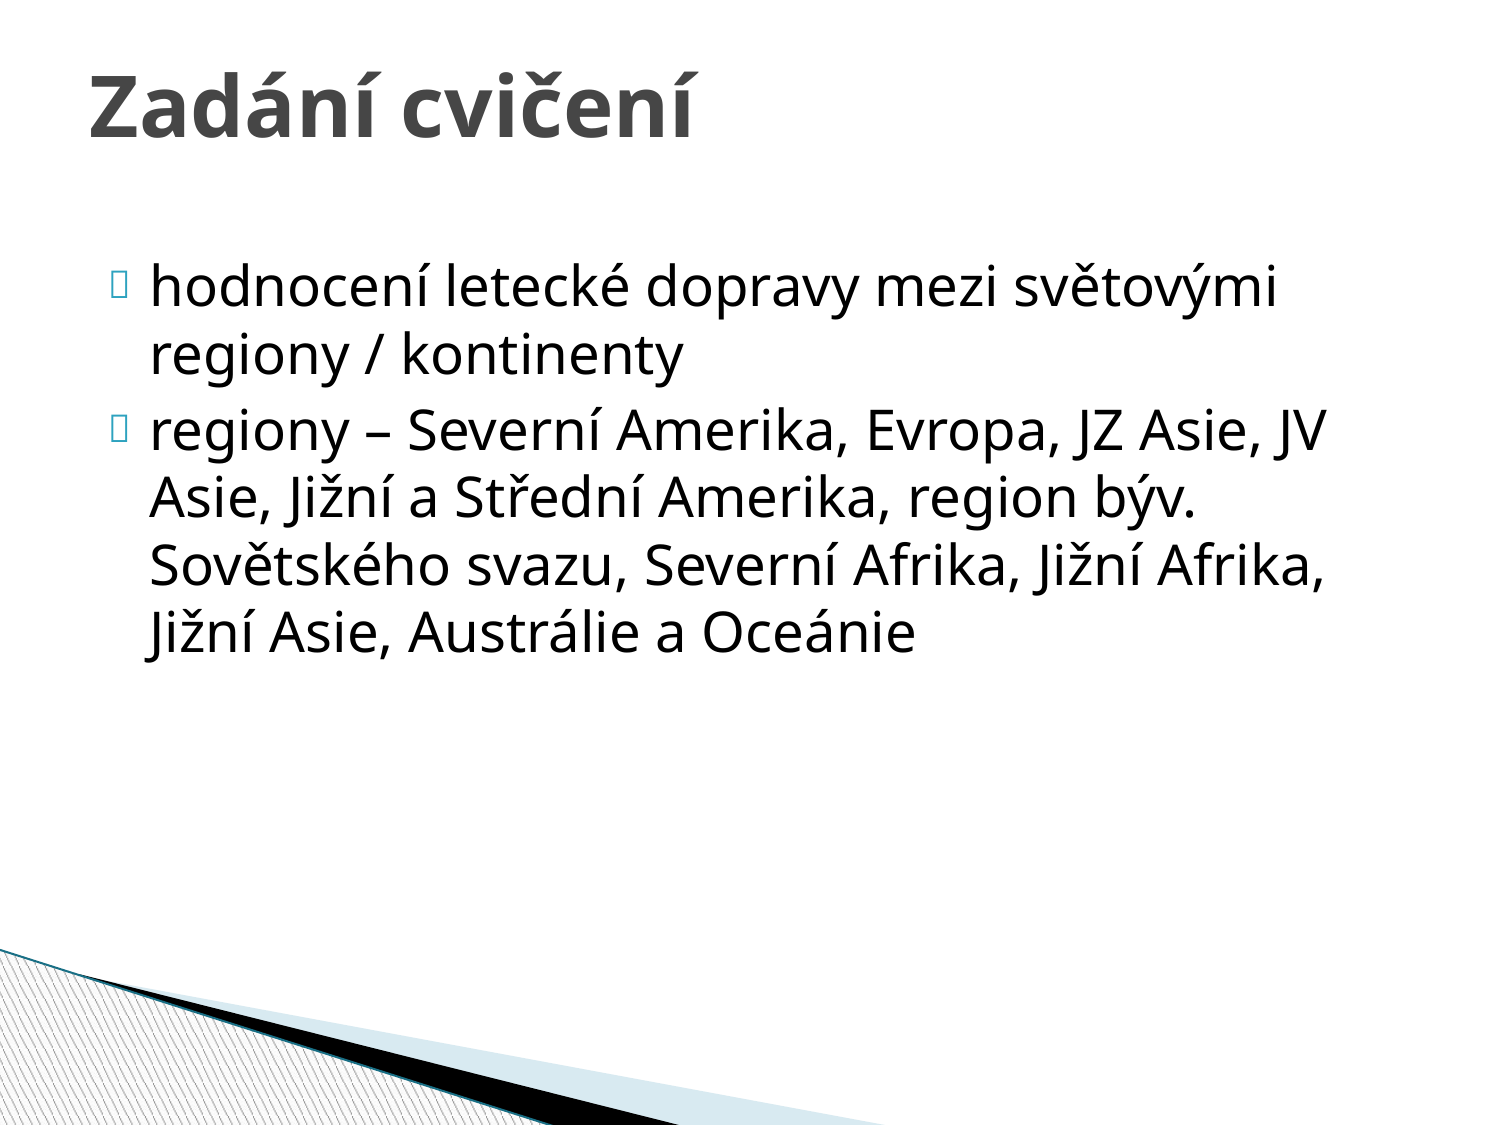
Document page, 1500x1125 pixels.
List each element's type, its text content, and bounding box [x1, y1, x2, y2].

picture [0, 952, 543, 1125]
list hodnocení letecké dopravy mezi světovými regiony / kontinenty regiony – Severní Amerika, Evropa, JZ Asie, JV Asie, Jižní a Střední Amerika, region býv. Sovětského svazu, Severní Afrika, Jižní Afrika, Jižní Asie, Austrálie a Oceánie [75, 243, 1425, 986]
title Zadání cvičení [75, 45, 1425, 233]
